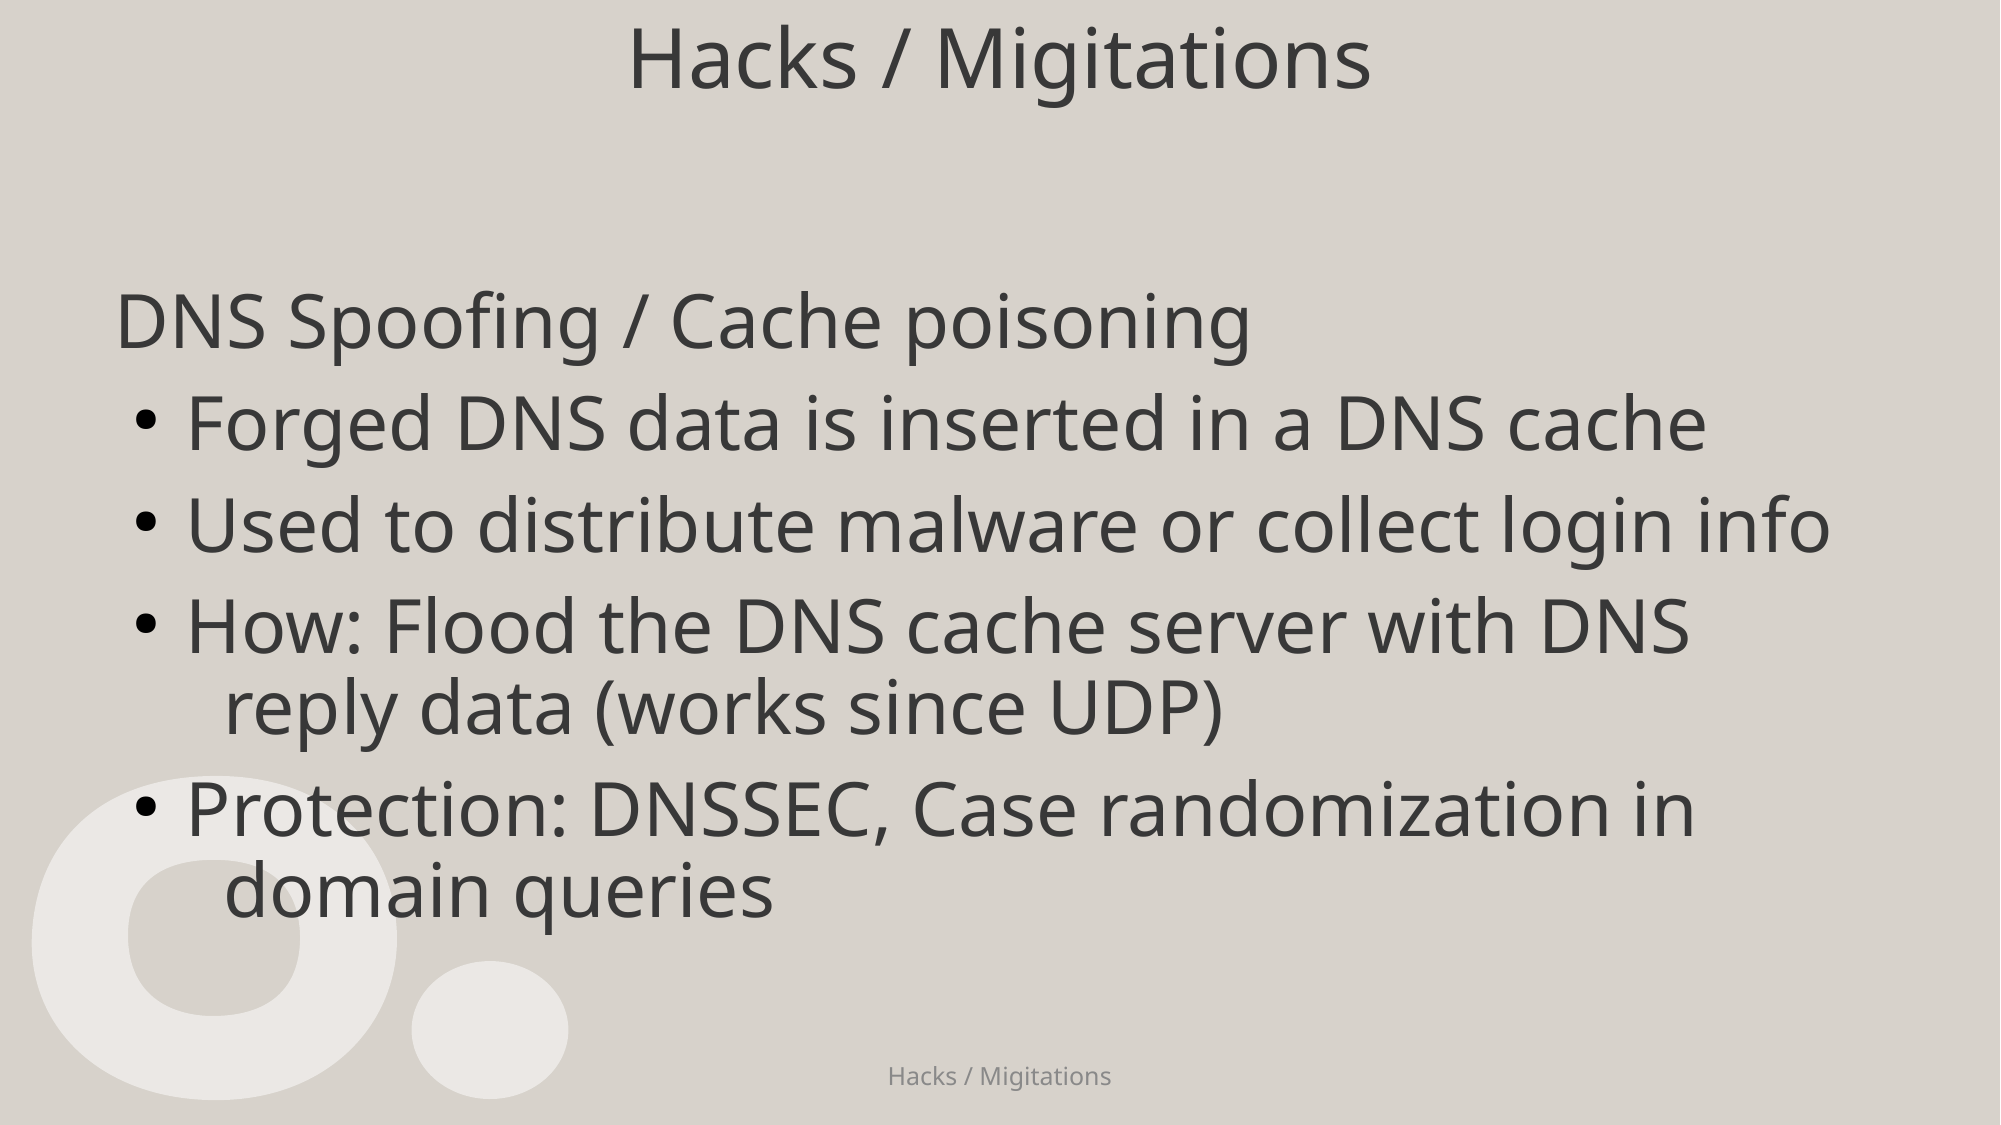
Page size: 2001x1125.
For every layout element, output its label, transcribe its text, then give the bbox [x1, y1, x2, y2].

list DNS Spoofing / Cache poisoning Forged DNS data is inserted in a DNS cache Used to distribute malware or collect login info How: Flood the DNS cache server with DNS reply data (works since UDP) Protection: DNSSEC, Case randomization in domain queries [99, 165, 1878, 1075]
title Hacks / Migitations [0, 5, 2000, 119]
text_box Hacks / Migitations [662, 1045, 1338, 1105]
